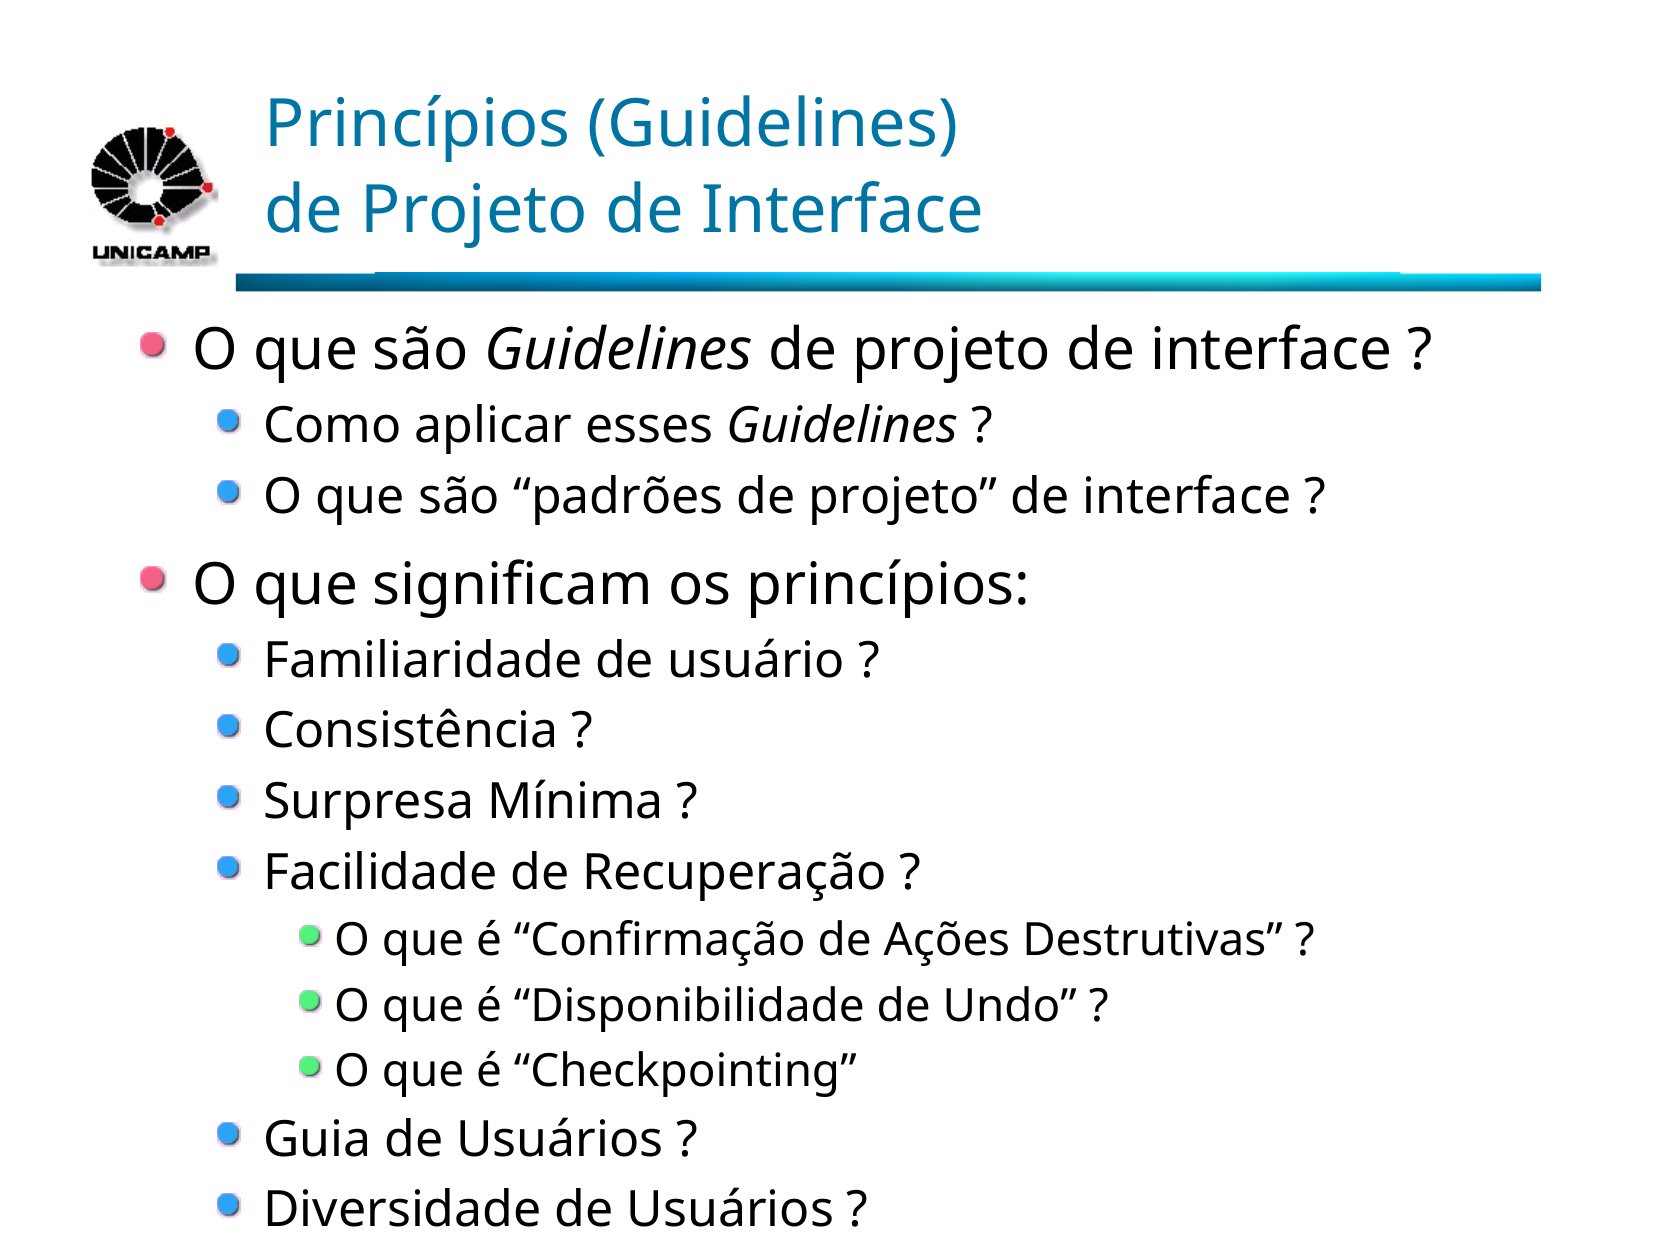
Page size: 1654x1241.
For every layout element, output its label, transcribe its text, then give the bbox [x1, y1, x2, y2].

list O que são Guidelines de projeto de interface ? Como aplicar esses Guidelines ? O que são “padrões de projeto” de interface ? O que significam os princípios: Familiaridade de usuário ? Consistência ? Surpresa Mínima ? Facilidade de Recuperação ? O que é “Confirmação de Ações Destrutivas” ? O que é “Disponibilidade de Undo” ? O que é “Checkpointing” Guia de Usuários ? Diversidade de Usuários ? [121, 309, 1534, 1167]
picture [125, 272, 1654, 295]
title Princípios (Guidelines) de Projeto de Interface [264, 57, 1534, 250]
picture [216, 1192, 242, 1219]
